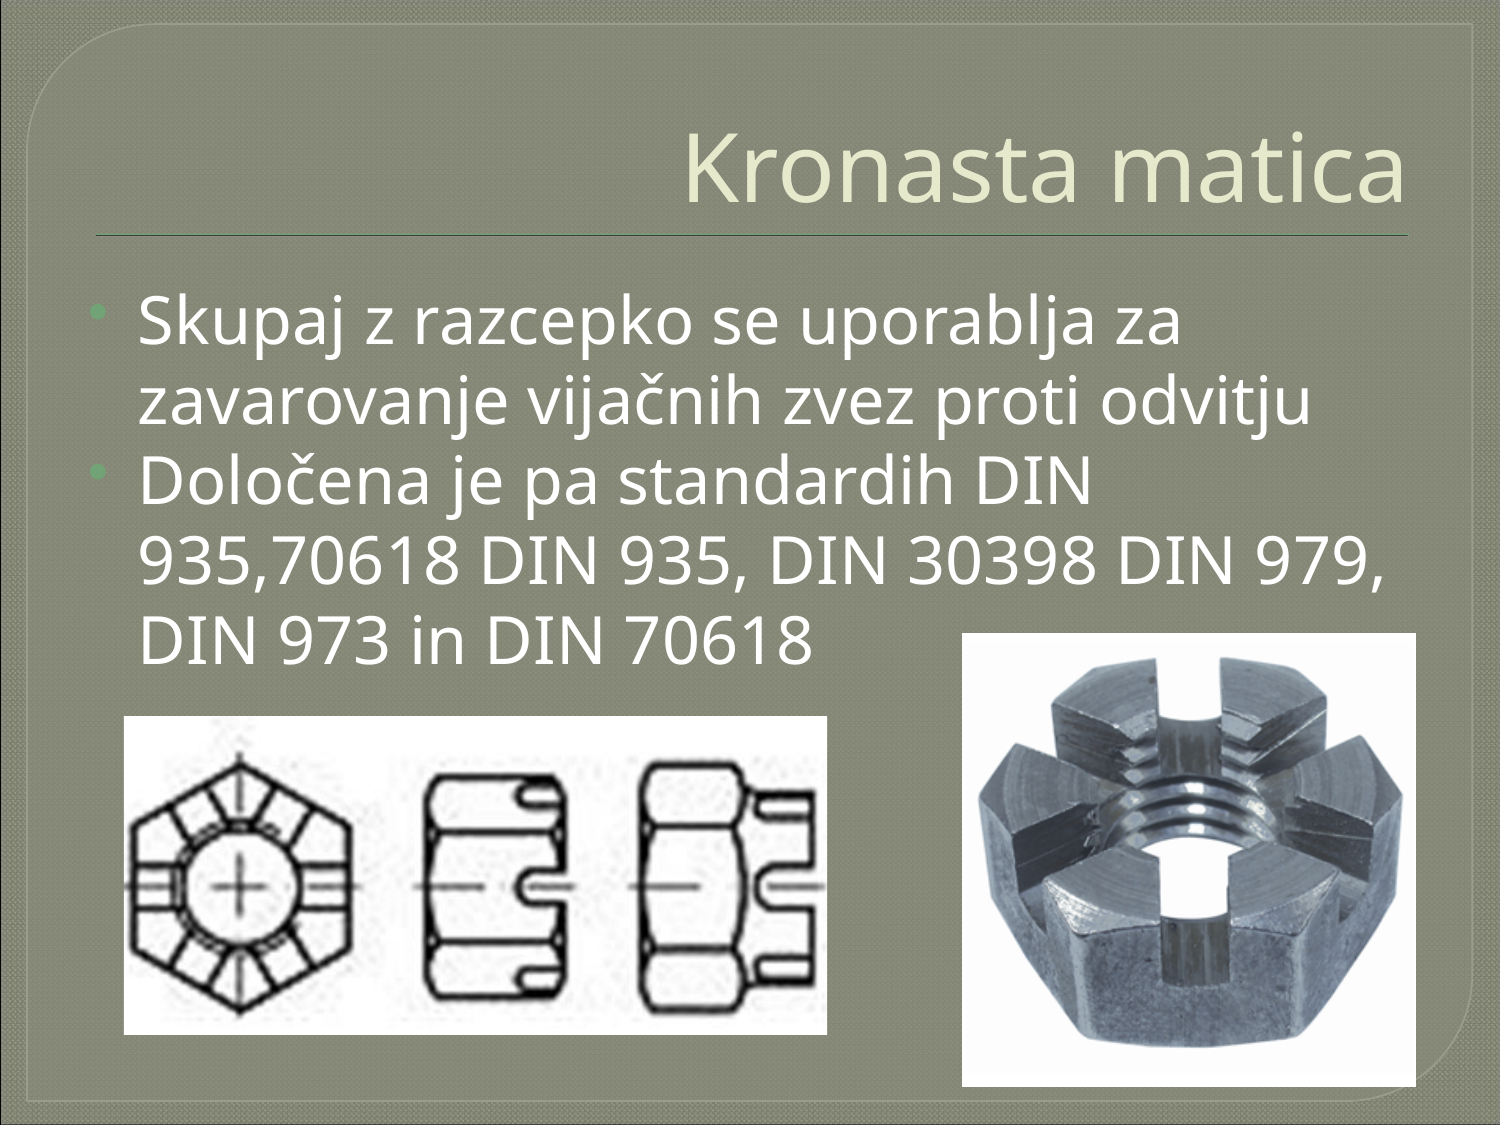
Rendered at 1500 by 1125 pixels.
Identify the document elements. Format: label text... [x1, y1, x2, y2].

picture [0, 0, 1500, 1125]
title Kronasta matica [75, 41, 1425, 230]
list Skupaj z razcepko se uporablja za zavarovanje vijačnih zvez proti odvitju Določena je pa standardih DIN 935,70618 DIN 935, DIN 30398 DIN 979, DIN 973 in DIN 70618 [75, 270, 1425, 1013]
